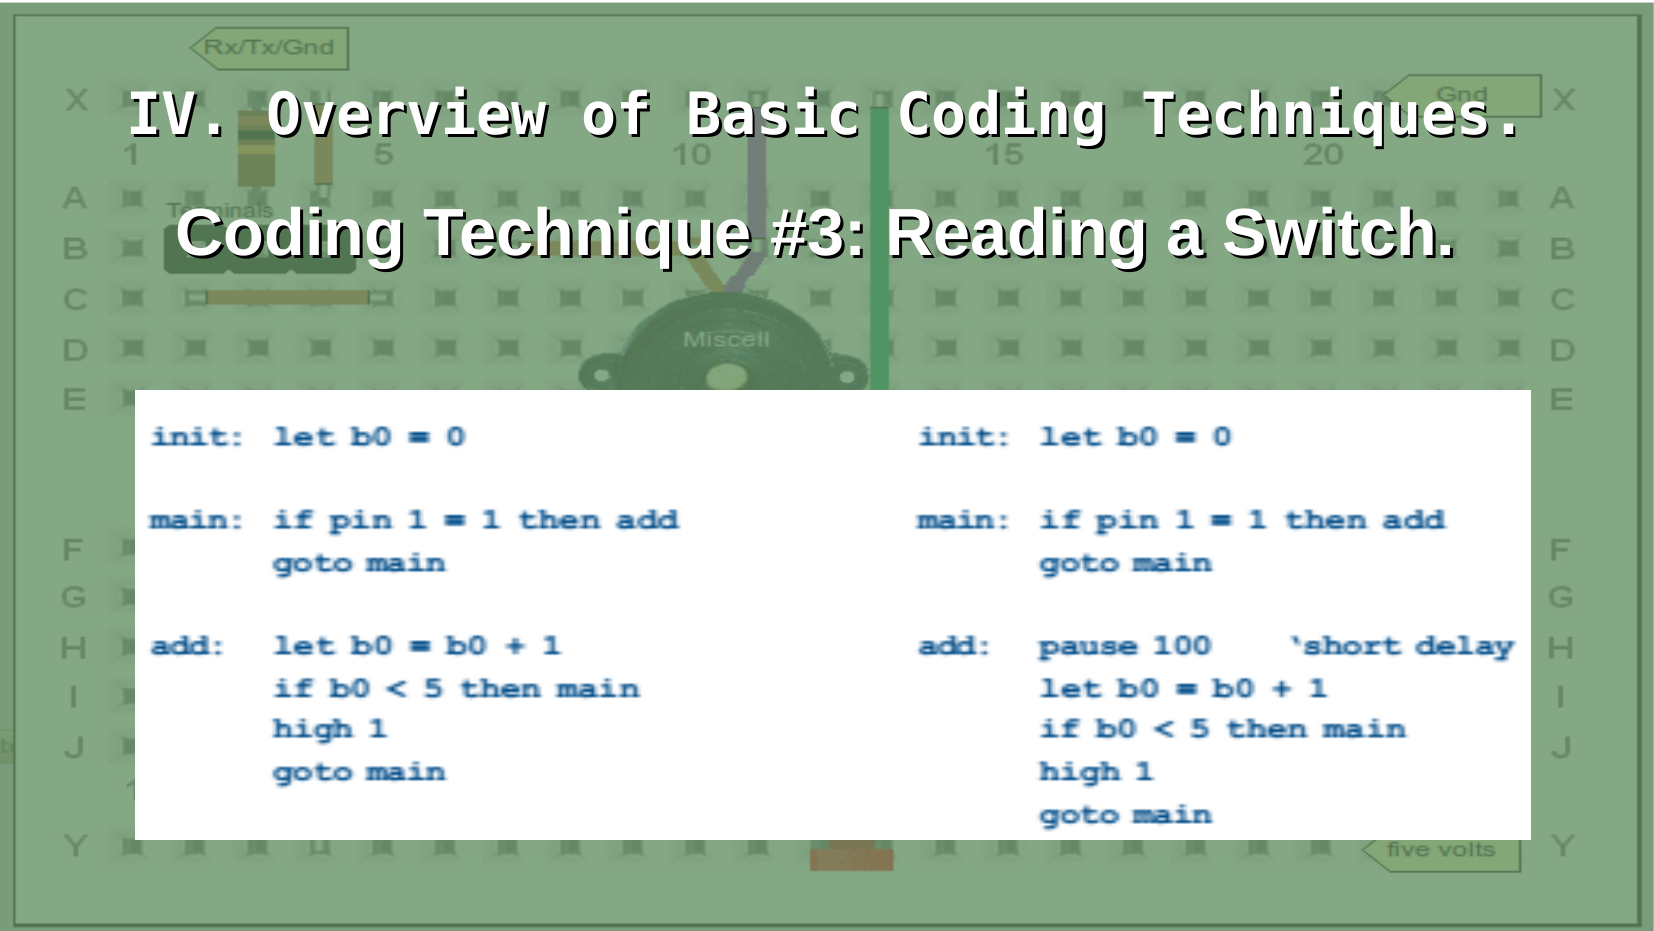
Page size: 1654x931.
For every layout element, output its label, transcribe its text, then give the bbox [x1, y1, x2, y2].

subtitle Coding Technique #3: Reading a Switch. [71, 195, 1561, 886]
picture [0, 2, 1654, 931]
title IV. Overview of Basic Coding Techniques. [82, 28, 1571, 202]
